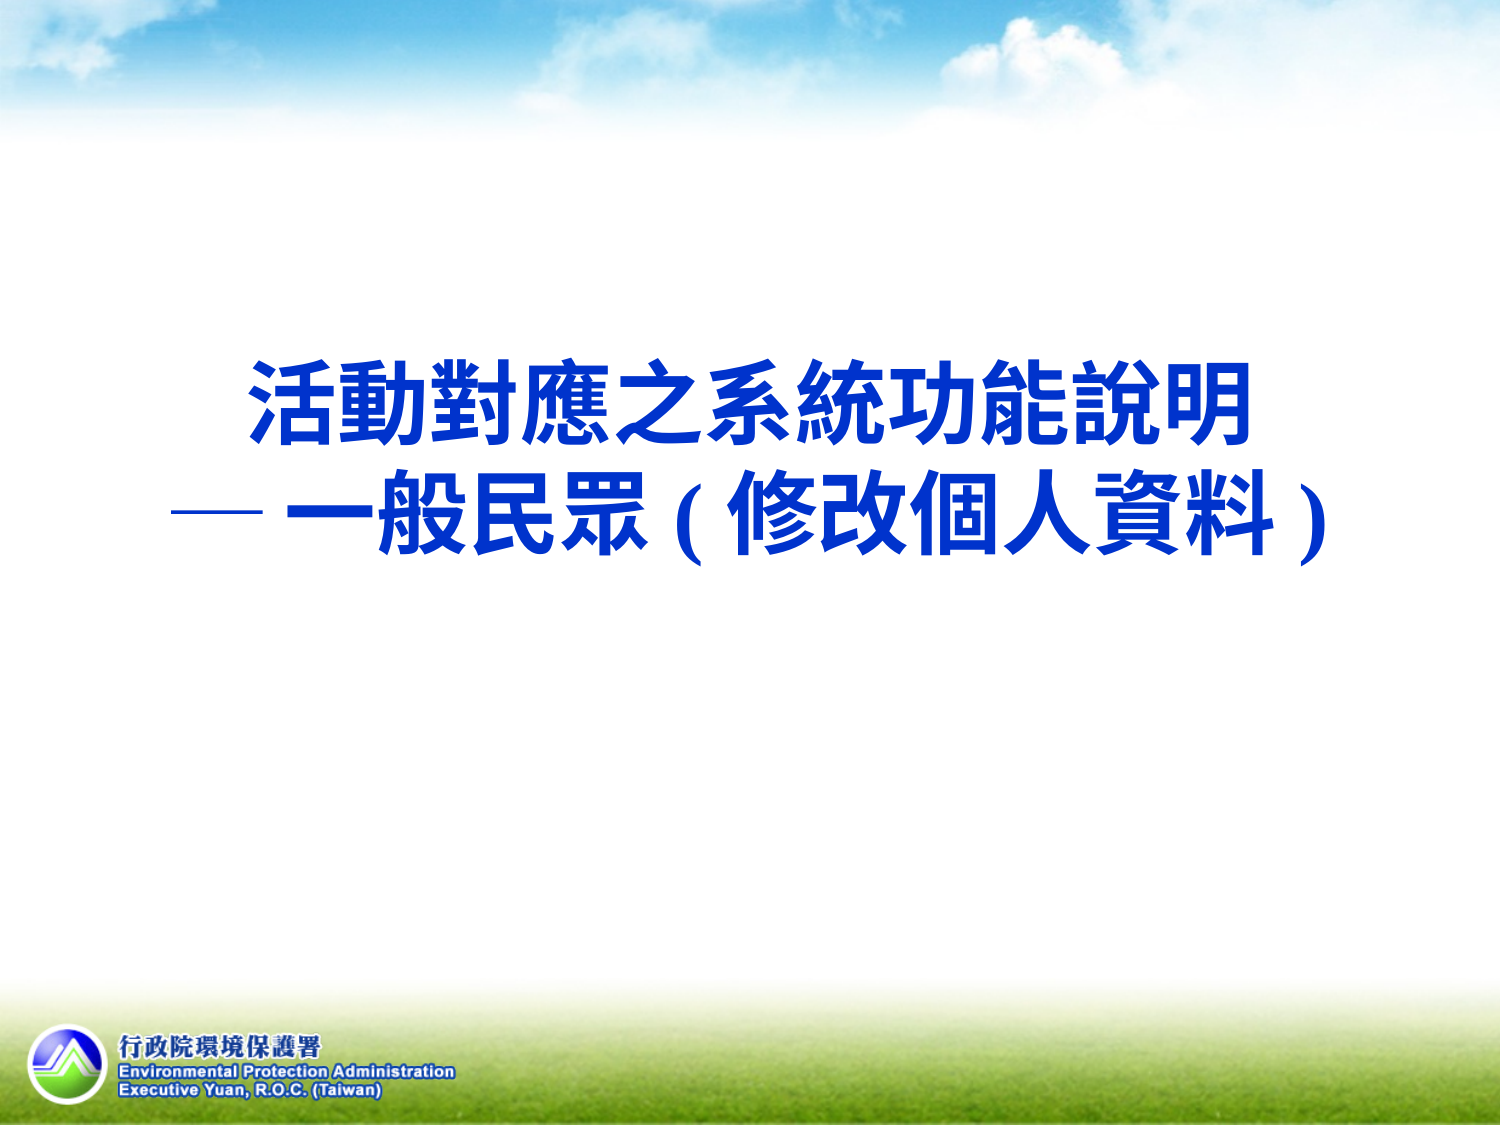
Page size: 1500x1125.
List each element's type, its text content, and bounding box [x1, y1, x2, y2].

text_box 活動對應之系統功能說明 ─一般民眾(修改個人資料) [0, 338, 1500, 449]
picture [0, 978, 1500, 1125]
picture [0, 0, 1500, 147]
